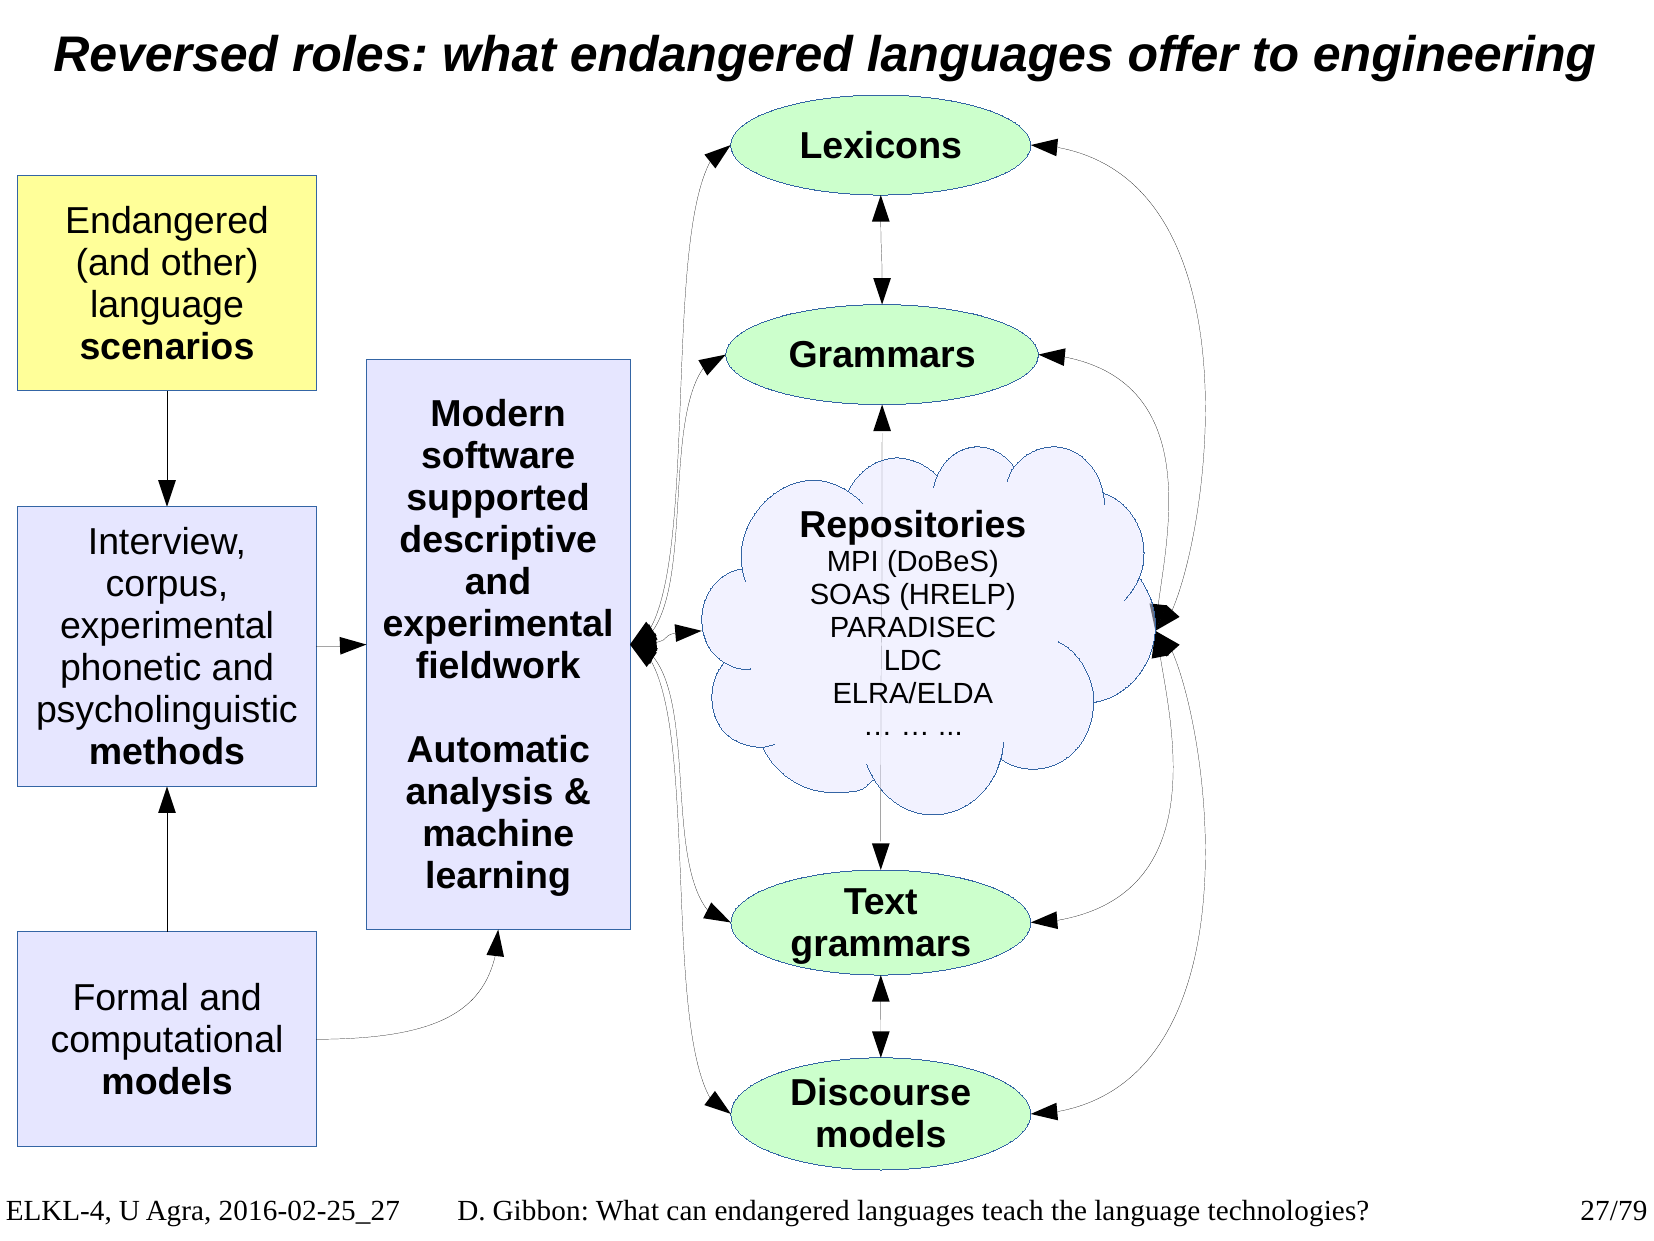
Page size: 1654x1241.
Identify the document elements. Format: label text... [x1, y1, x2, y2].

text_box Discourse models [730, 1057, 1031, 1171]
text_box Repositories MPI (DoBeS) SOAS (HRELP) PARADISEC LDC ELRA/ELDA … … ... [701, 446, 1156, 815]
text_box Grammars [725, 304, 1039, 405]
text_box Interview, corpus, experimental phonetic and psycholinguistic methods [17, 506, 317, 787]
text_box Text grammars [730, 870, 1031, 976]
text_box Formal and computational models [17, 931, 317, 1147]
title Reversed roles: what endangered languages offer to engineering [0, 2, 1654, 106]
text_box Modern software supported descriptive and experimental fieldwork Automatic analysis & machine learning [366, 359, 631, 930]
text_box Lexicons [730, 95, 1031, 196]
text_box Endangered (and other) language scenarios [17, 175, 317, 391]
